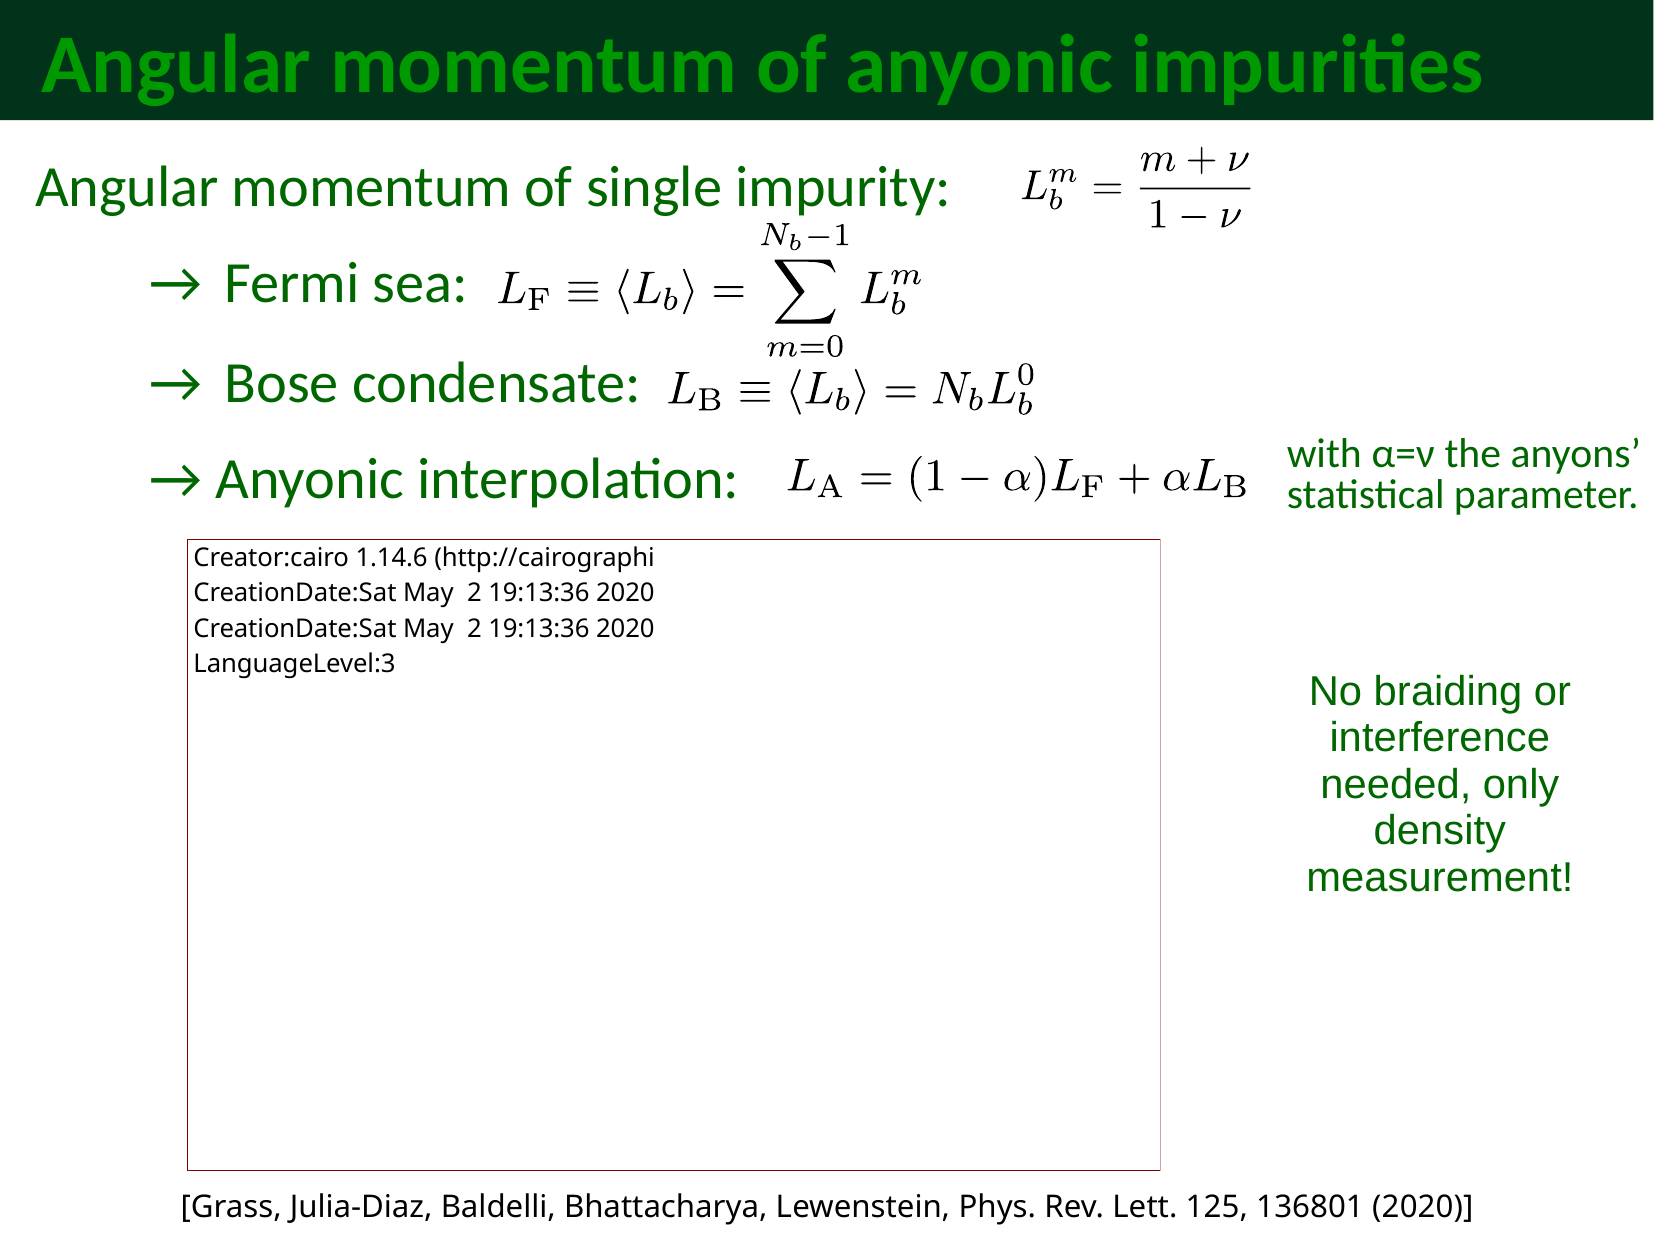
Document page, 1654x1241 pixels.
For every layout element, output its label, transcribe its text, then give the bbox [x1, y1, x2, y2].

text_box [495, 223, 923, 357]
text_box with α=ν the anyons’ statistical parameter. [1095, 428, 1654, 527]
text_box [1020, 146, 1251, 231]
picture [185, 537, 1161, 1171]
text_box [785, 455, 1095, 502]
text_box [Grass, Julia-Diaz, Baldelli, Bhattacharya, Lewenstein, Phys. Rev. Lett. 125, 136801 (2020)] [165, 1134, 1509, 1224]
text_box [665, 363, 1036, 415]
text_box No braiding or interference needed, only density measurement! [1260, 660, 1621, 908]
text_box Angular momentum of single impurity: → Fermi sea: → Bose condensate: → Anyonic interpolation: [0, 155, 1636, 644]
text_box Angular momentum of anyonic impurities [26, 1, 1654, 126]
